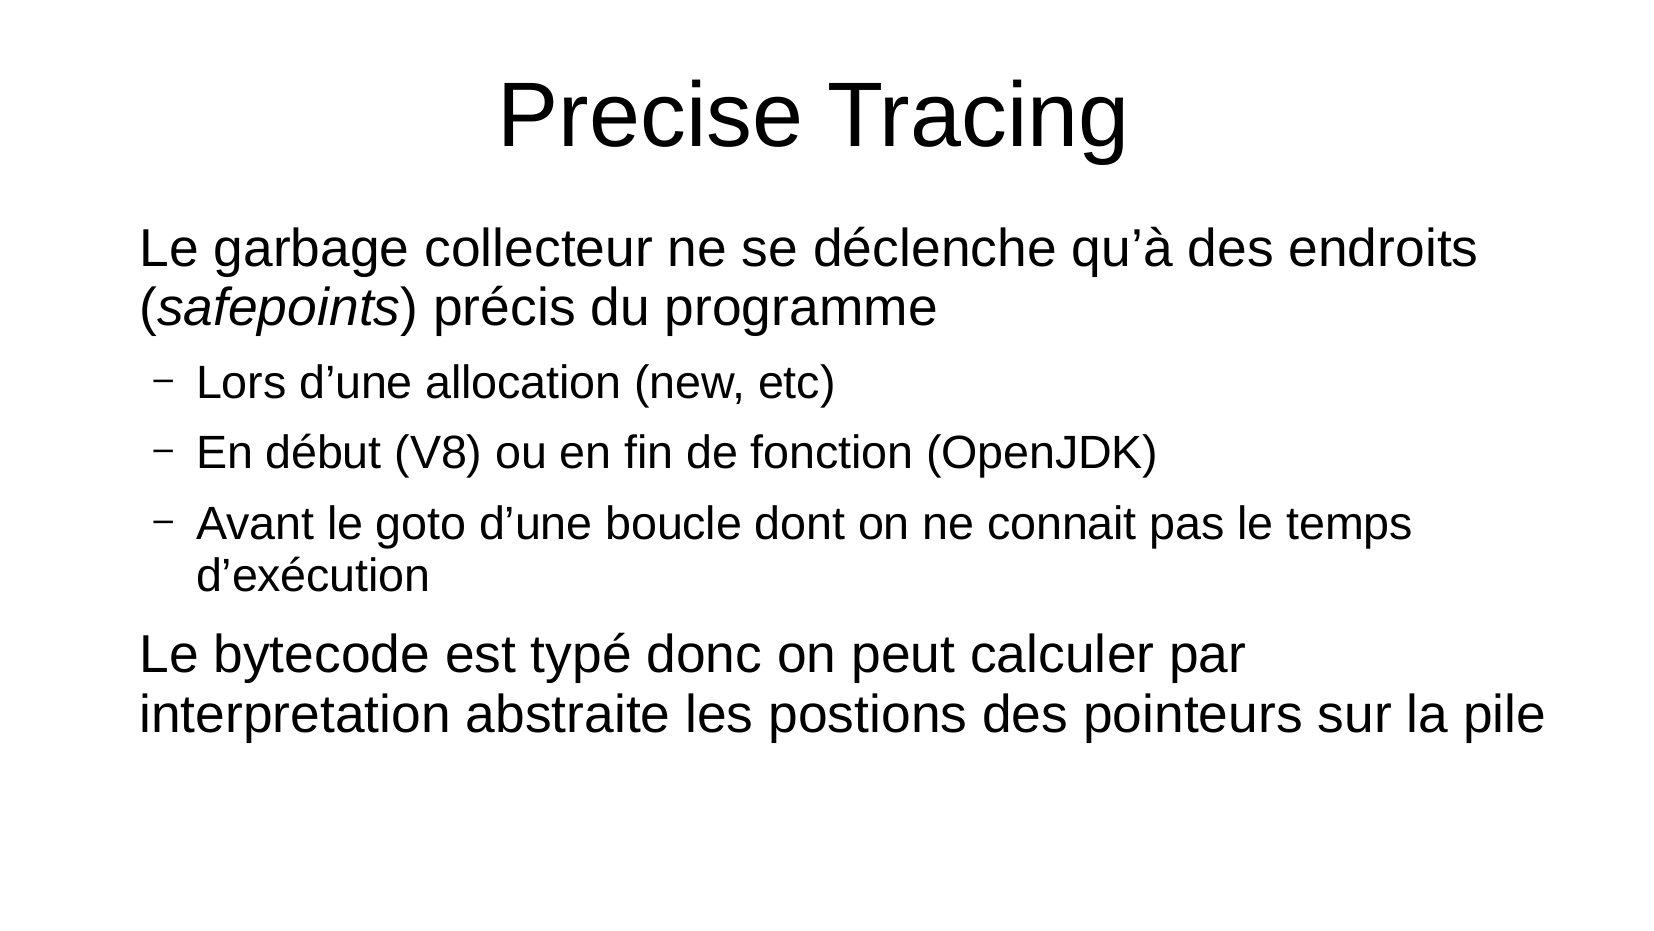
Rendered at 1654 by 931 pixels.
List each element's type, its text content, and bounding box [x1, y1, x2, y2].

list Le garbage collecteur ne se déclenche qu’à des endroits (safepoints) précis du programme Lors d’une allocation (new, etc) En début (V8) ou en fin de fonction (OpenJDK) Avant le goto d’une boucle dont on ne connait pas le temps d’exécution Le bytecode est typé donc on peut calculer par interpretation abstraite les postions des pointeurs sur la pile [82, 217, 1571, 758]
title Precise Tracing [82, 37, 1571, 193]
